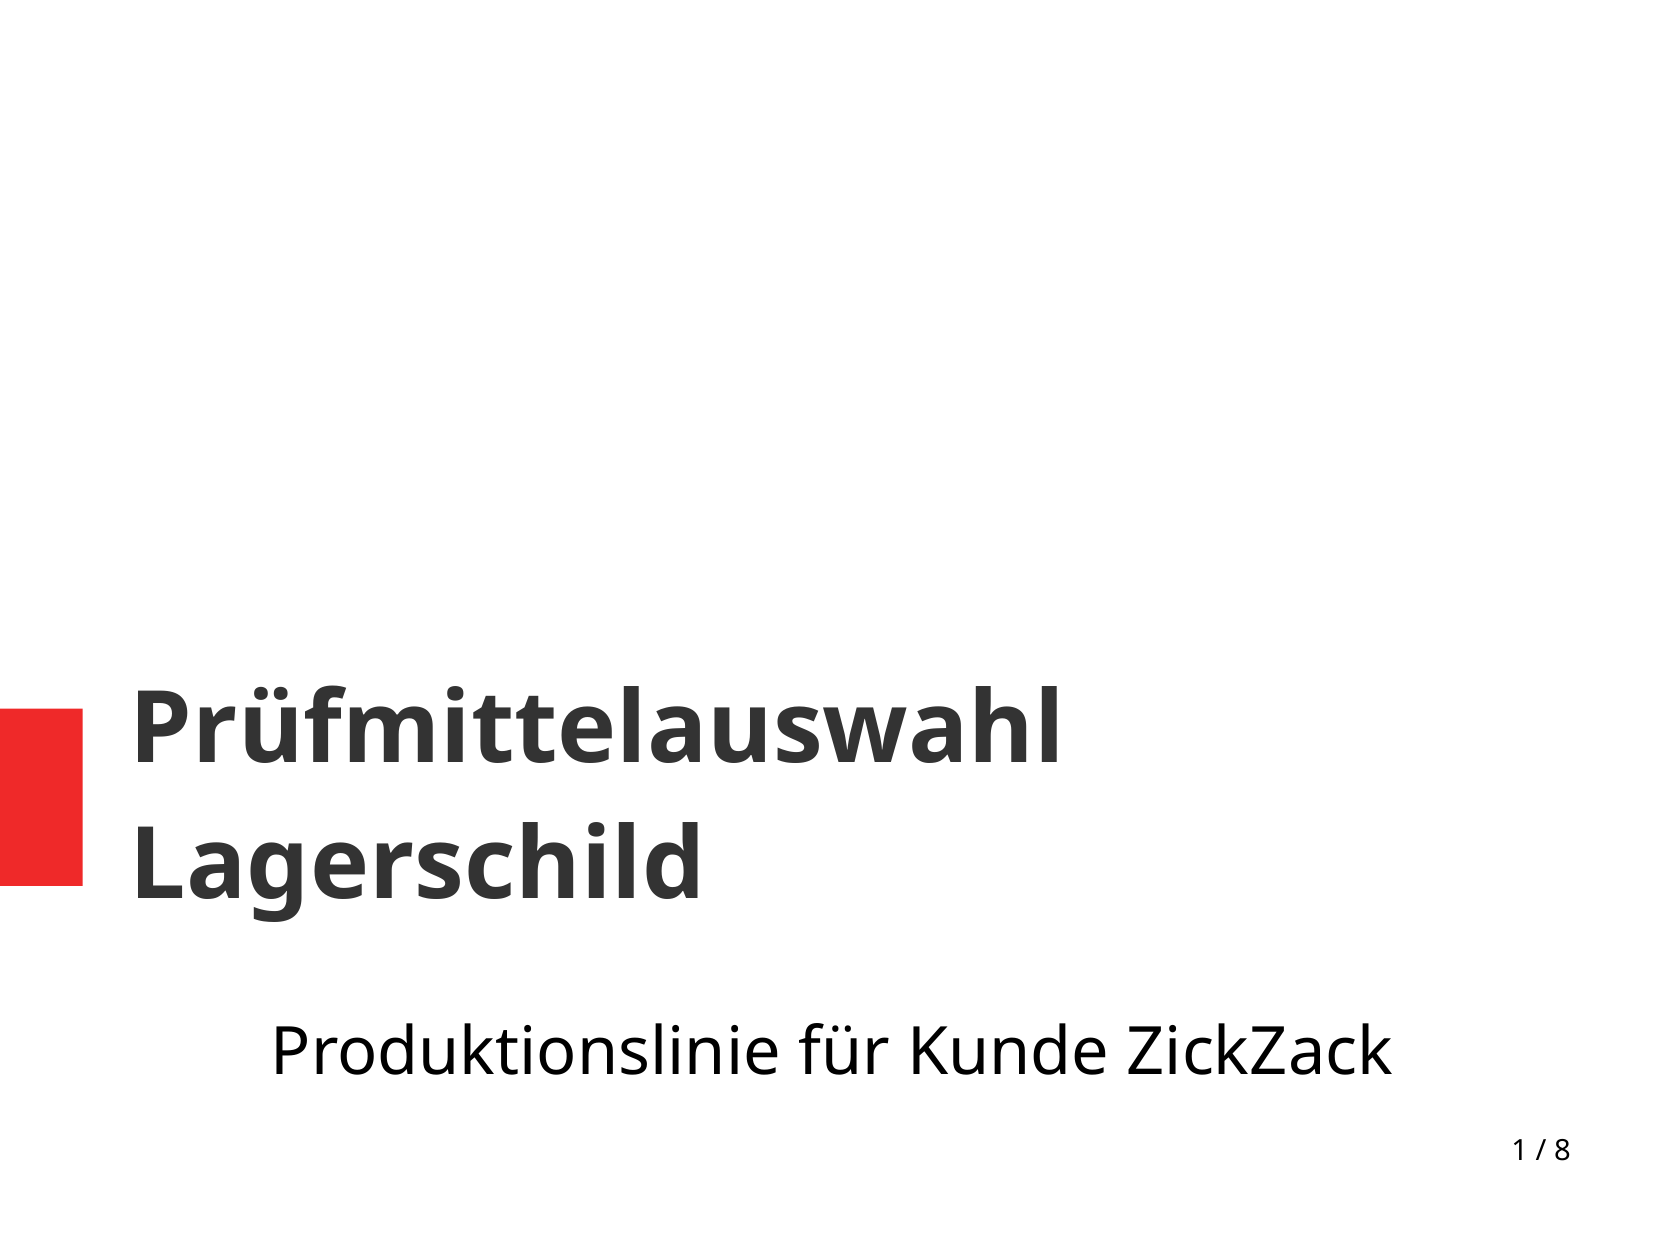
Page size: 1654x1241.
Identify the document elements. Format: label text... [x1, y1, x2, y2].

title Prüfmittelauswahl Lagerschild [129, 655, 1536, 928]
subtitle Produktionslinie für Kunde ZickZack [129, 968, 1536, 1130]
